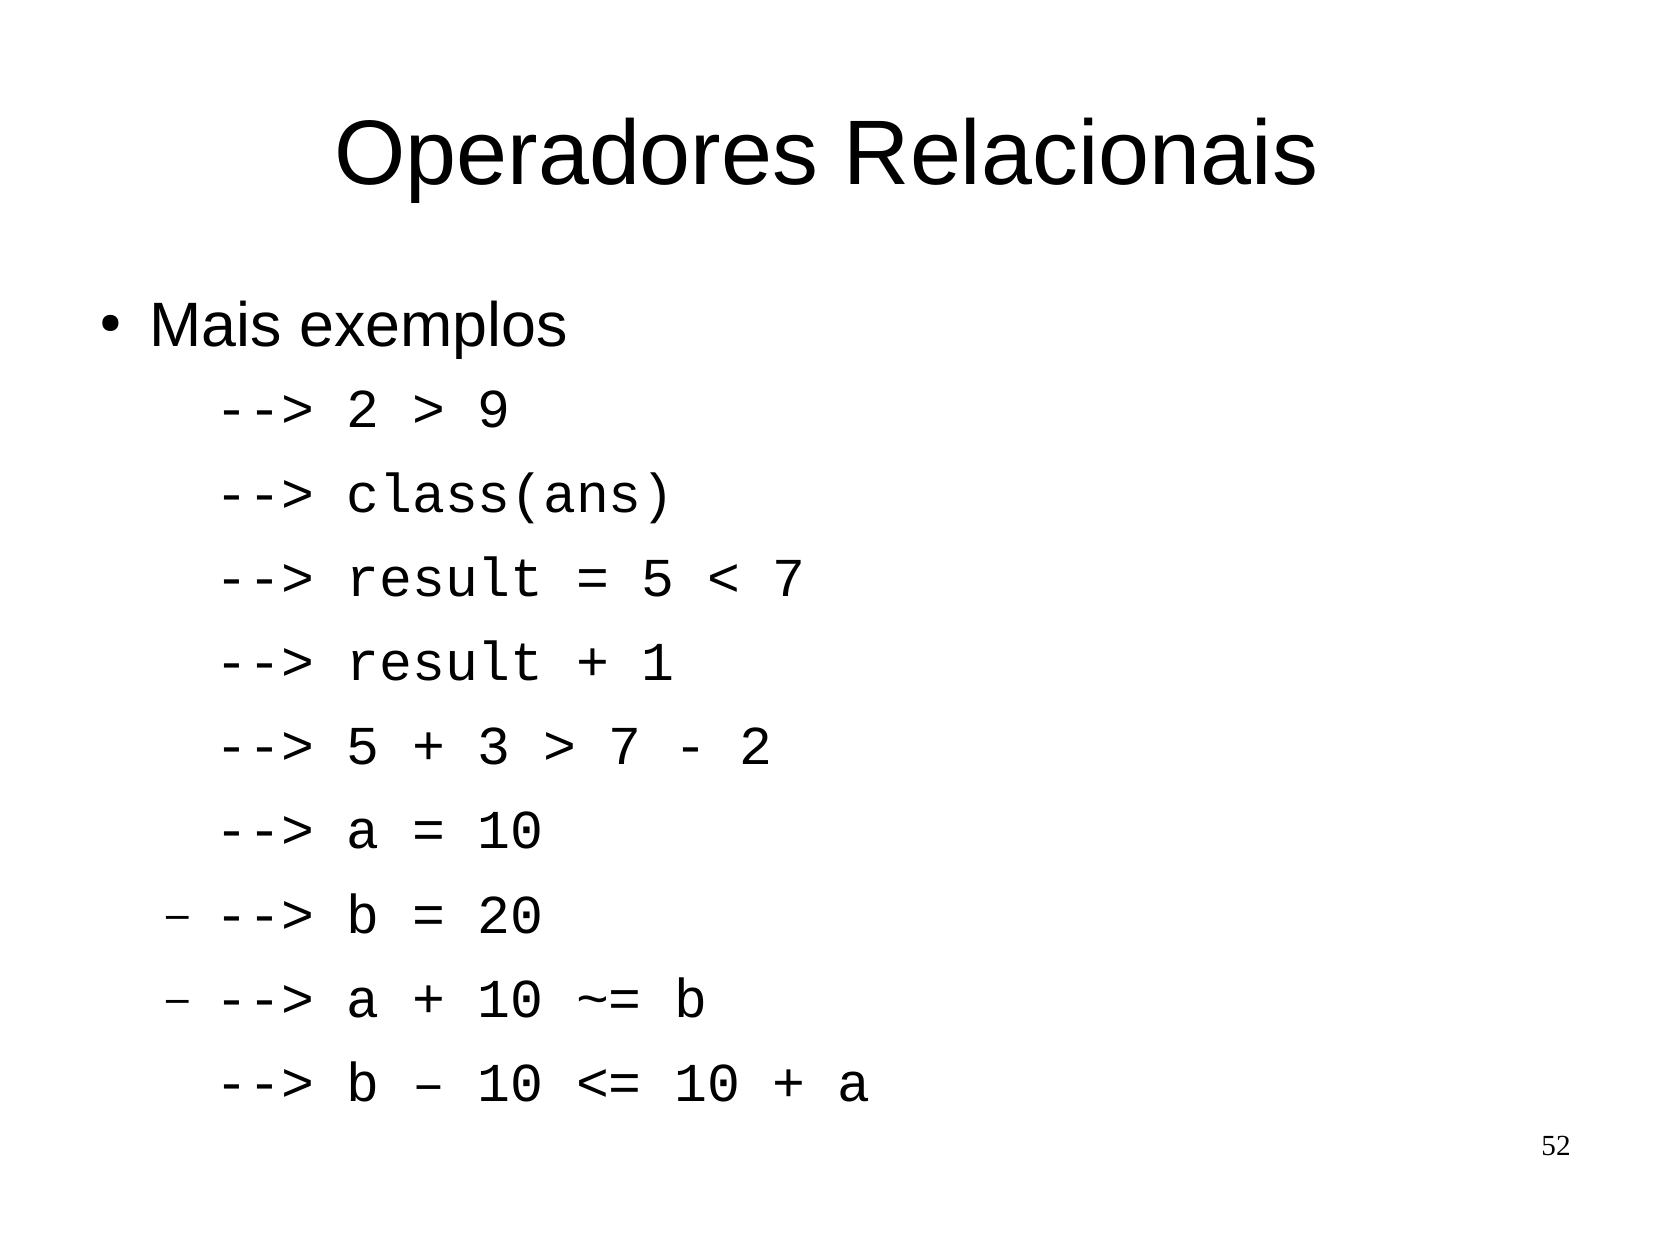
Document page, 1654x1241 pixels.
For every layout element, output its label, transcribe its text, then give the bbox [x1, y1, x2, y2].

list Mais exemplos --> 2 > 9 --> class(ans) --> result = 5 < 7 --> result + 1 --> 5 + 3 > 7 - 2 --> a = 10 --> b = 20 --> a + 10 ~= b --> b – 10 <= 10 + a [82, 290, 1571, 1123]
title Operadores Relacionais [82, 49, 1571, 257]
